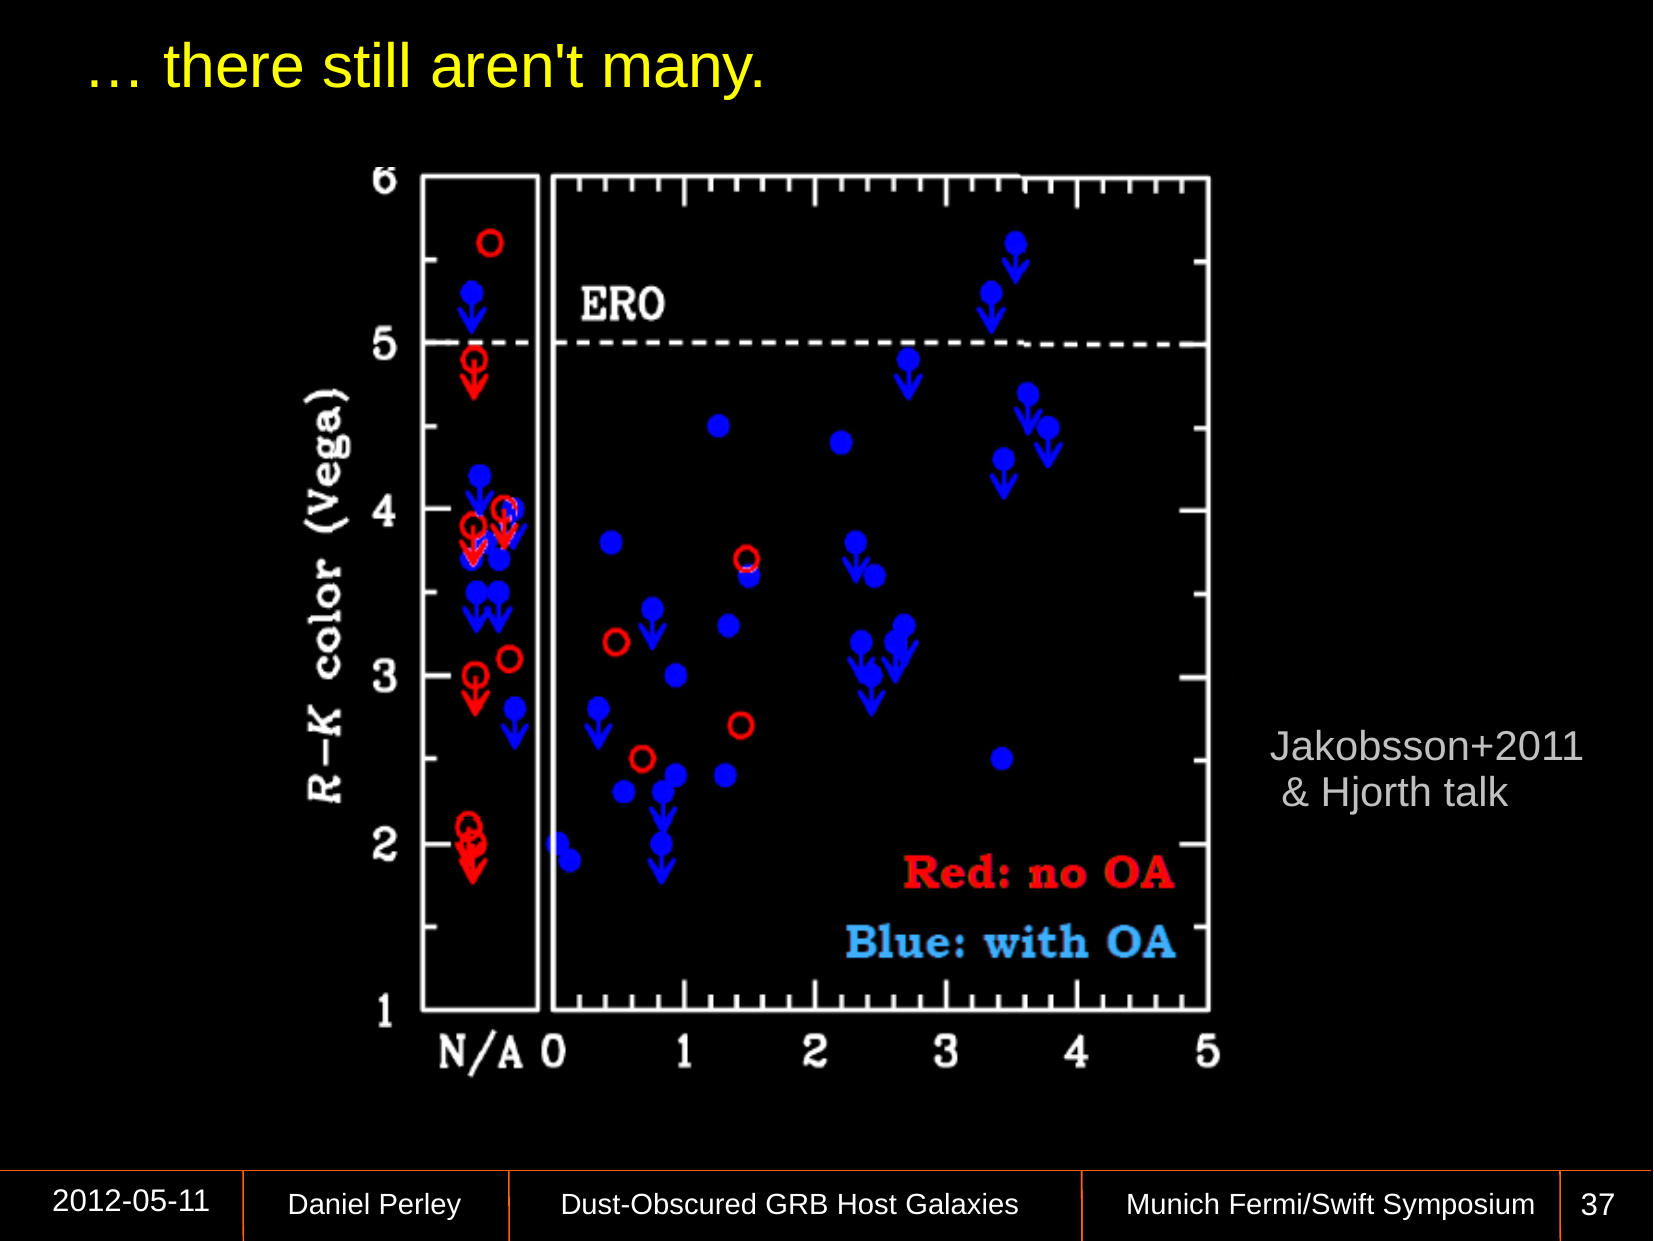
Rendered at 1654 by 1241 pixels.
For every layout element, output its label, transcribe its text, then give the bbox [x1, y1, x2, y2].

title … there still aren't many. [83, 25, 1573, 107]
picture [261, 167, 1235, 1084]
text_box Jakobsson+2011 & Hjorth talk [1255, 715, 1631, 823]
